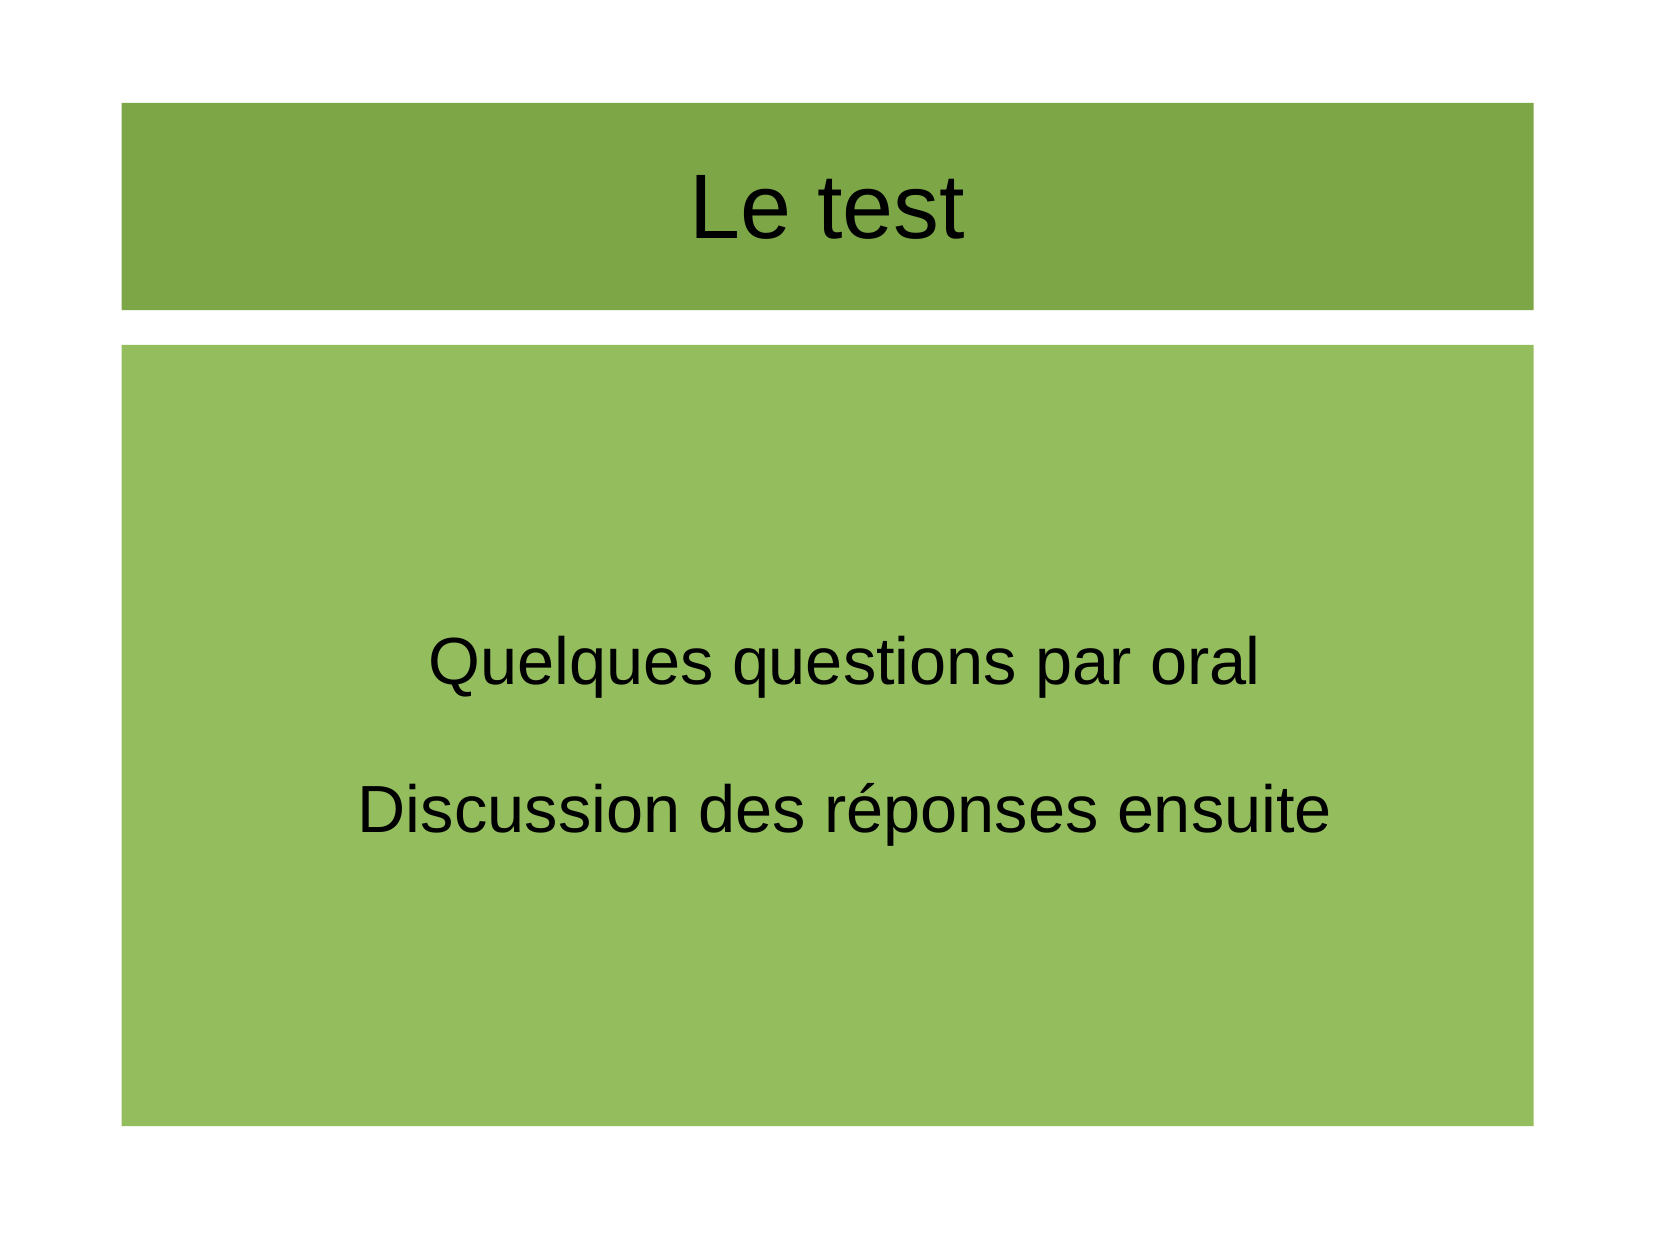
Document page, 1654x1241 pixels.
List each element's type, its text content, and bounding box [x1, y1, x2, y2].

subtitle Quelques questions par oral Discussion des réponses ensuite [121, 344, 1534, 1127]
title Le test [121, 102, 1534, 311]
